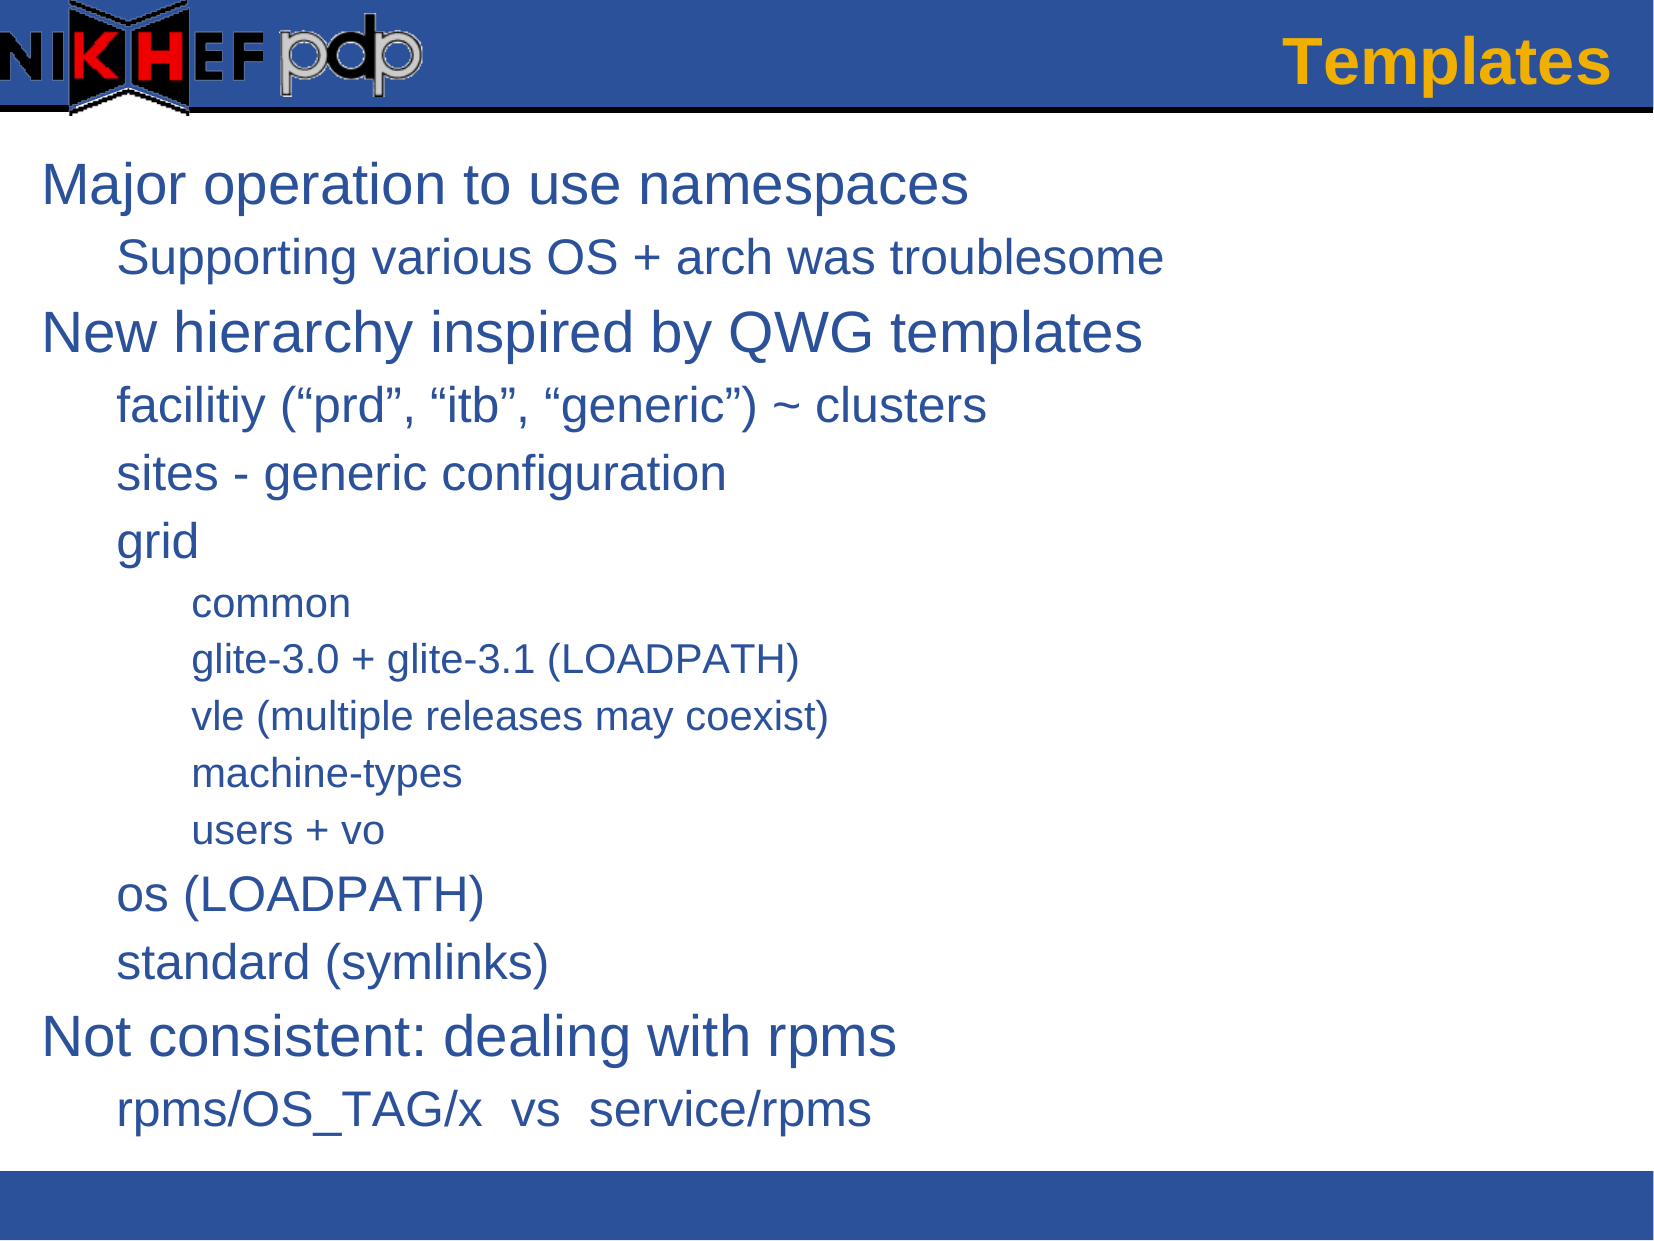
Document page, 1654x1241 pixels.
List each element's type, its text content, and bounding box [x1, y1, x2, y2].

list Major operation to use namespaces Supporting various OS + arch was troublesome New hierarchy inspired by QWG templates facilitiy (“prd”, “itb”, “generic”) ~ clusters sites - generic configuration grid common glite-3.0 + glite-3.1 (LOADPATH) vle (multiple releases may coexist) machine-types users + vo os (LOADPATH) standard (symlinks) Not consistent: dealing with rpms rpms/OS_TAG/x vs service/rpms [41, 151, 1627, 1138]
picture [279, 13, 424, 97]
title Templates [449, 16, 1613, 108]
picture [0, 0, 263, 116]
